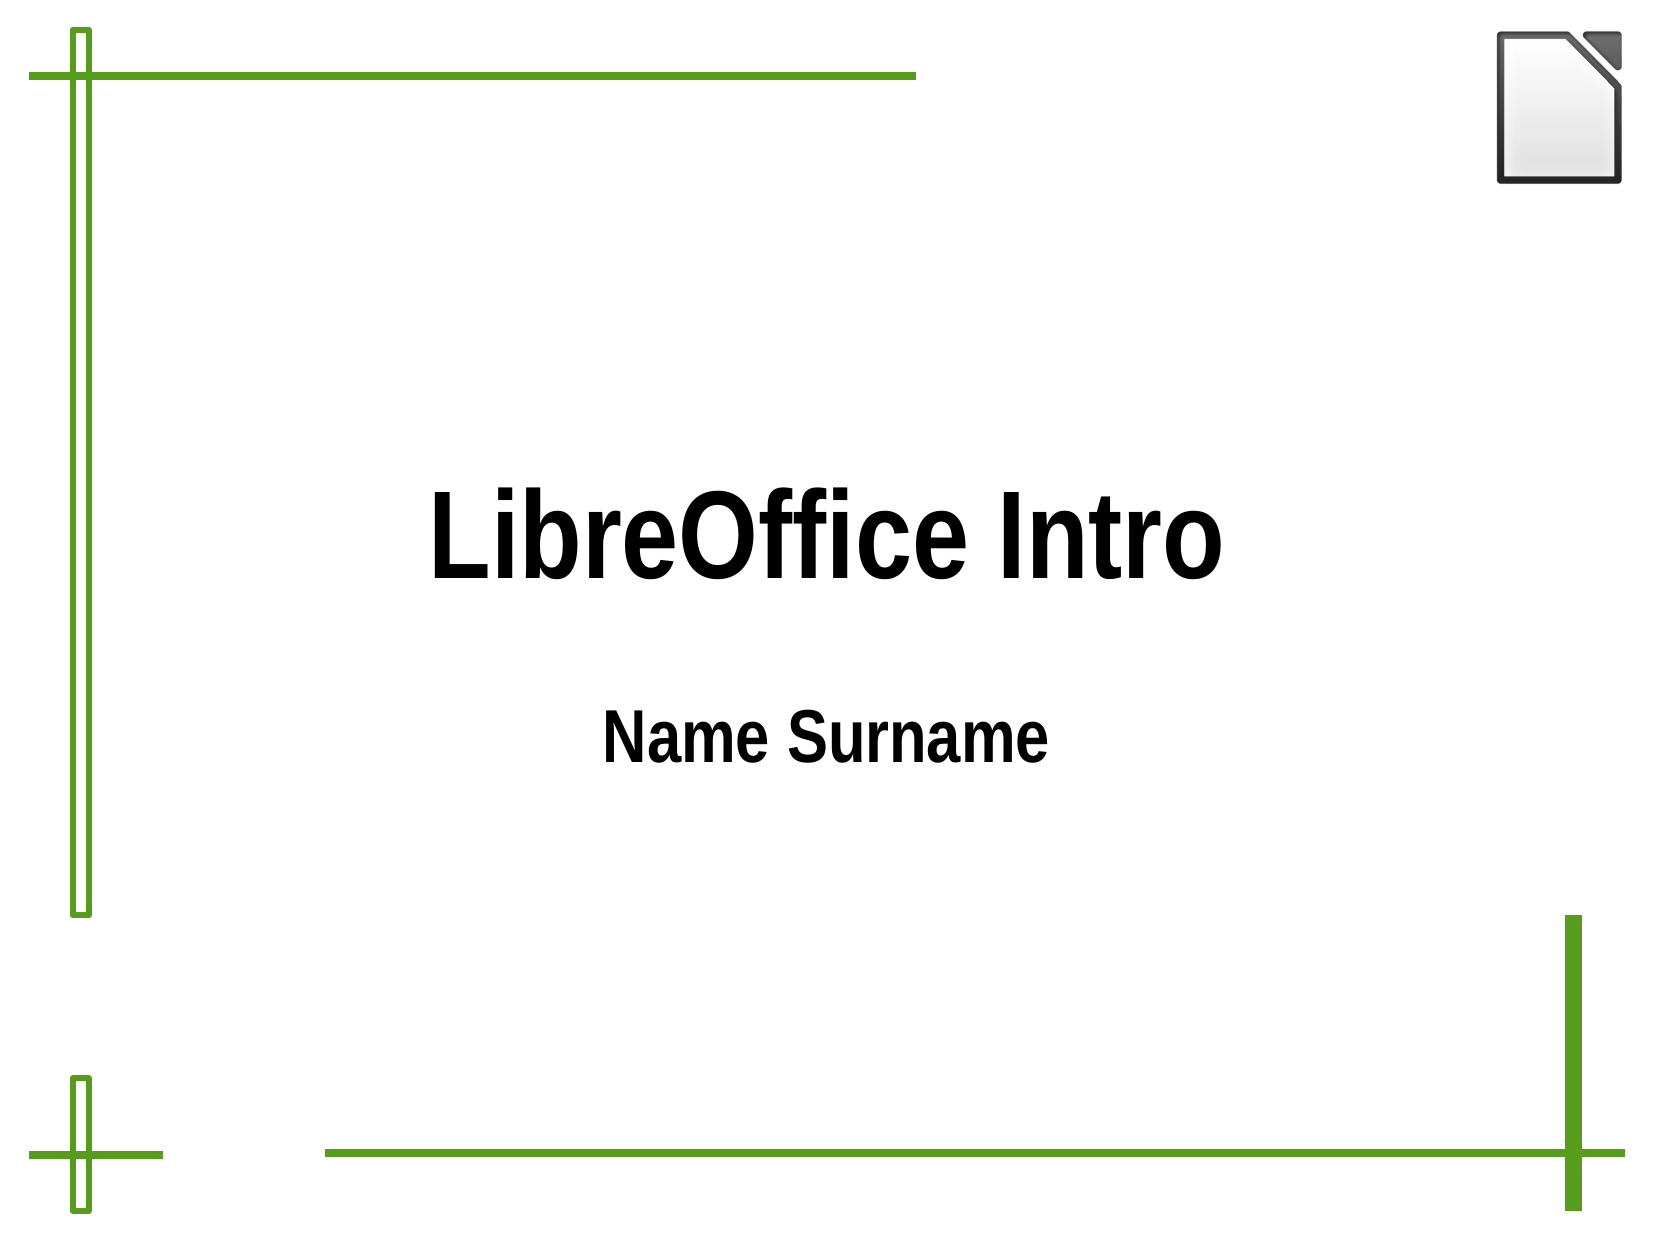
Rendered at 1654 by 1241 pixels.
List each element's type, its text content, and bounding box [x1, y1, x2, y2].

subtitle LibreOffice Intro Name Surname [118, 118, 1536, 1123]
picture [1494, 29, 1624, 186]
